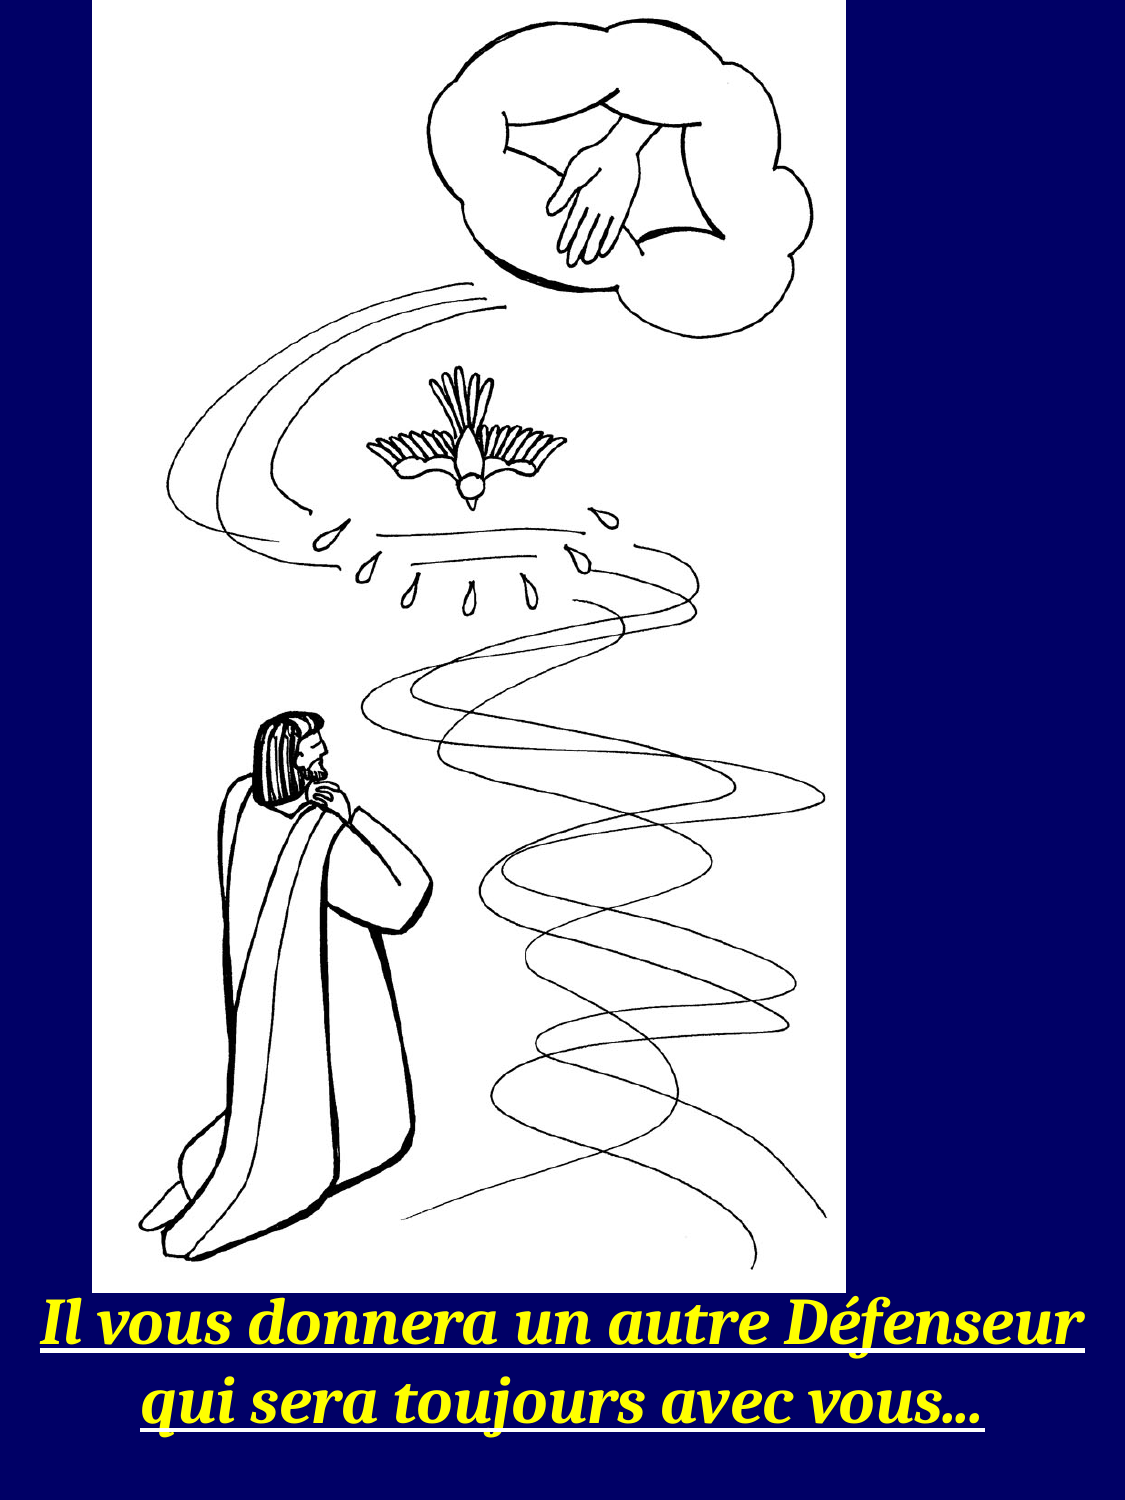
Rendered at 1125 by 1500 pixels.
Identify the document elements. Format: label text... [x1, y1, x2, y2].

text_box Il vous donnera un autre Défenseur qui sera toujours avec vous... [0, 1270, 1125, 1500]
picture [92, 0, 846, 1270]
